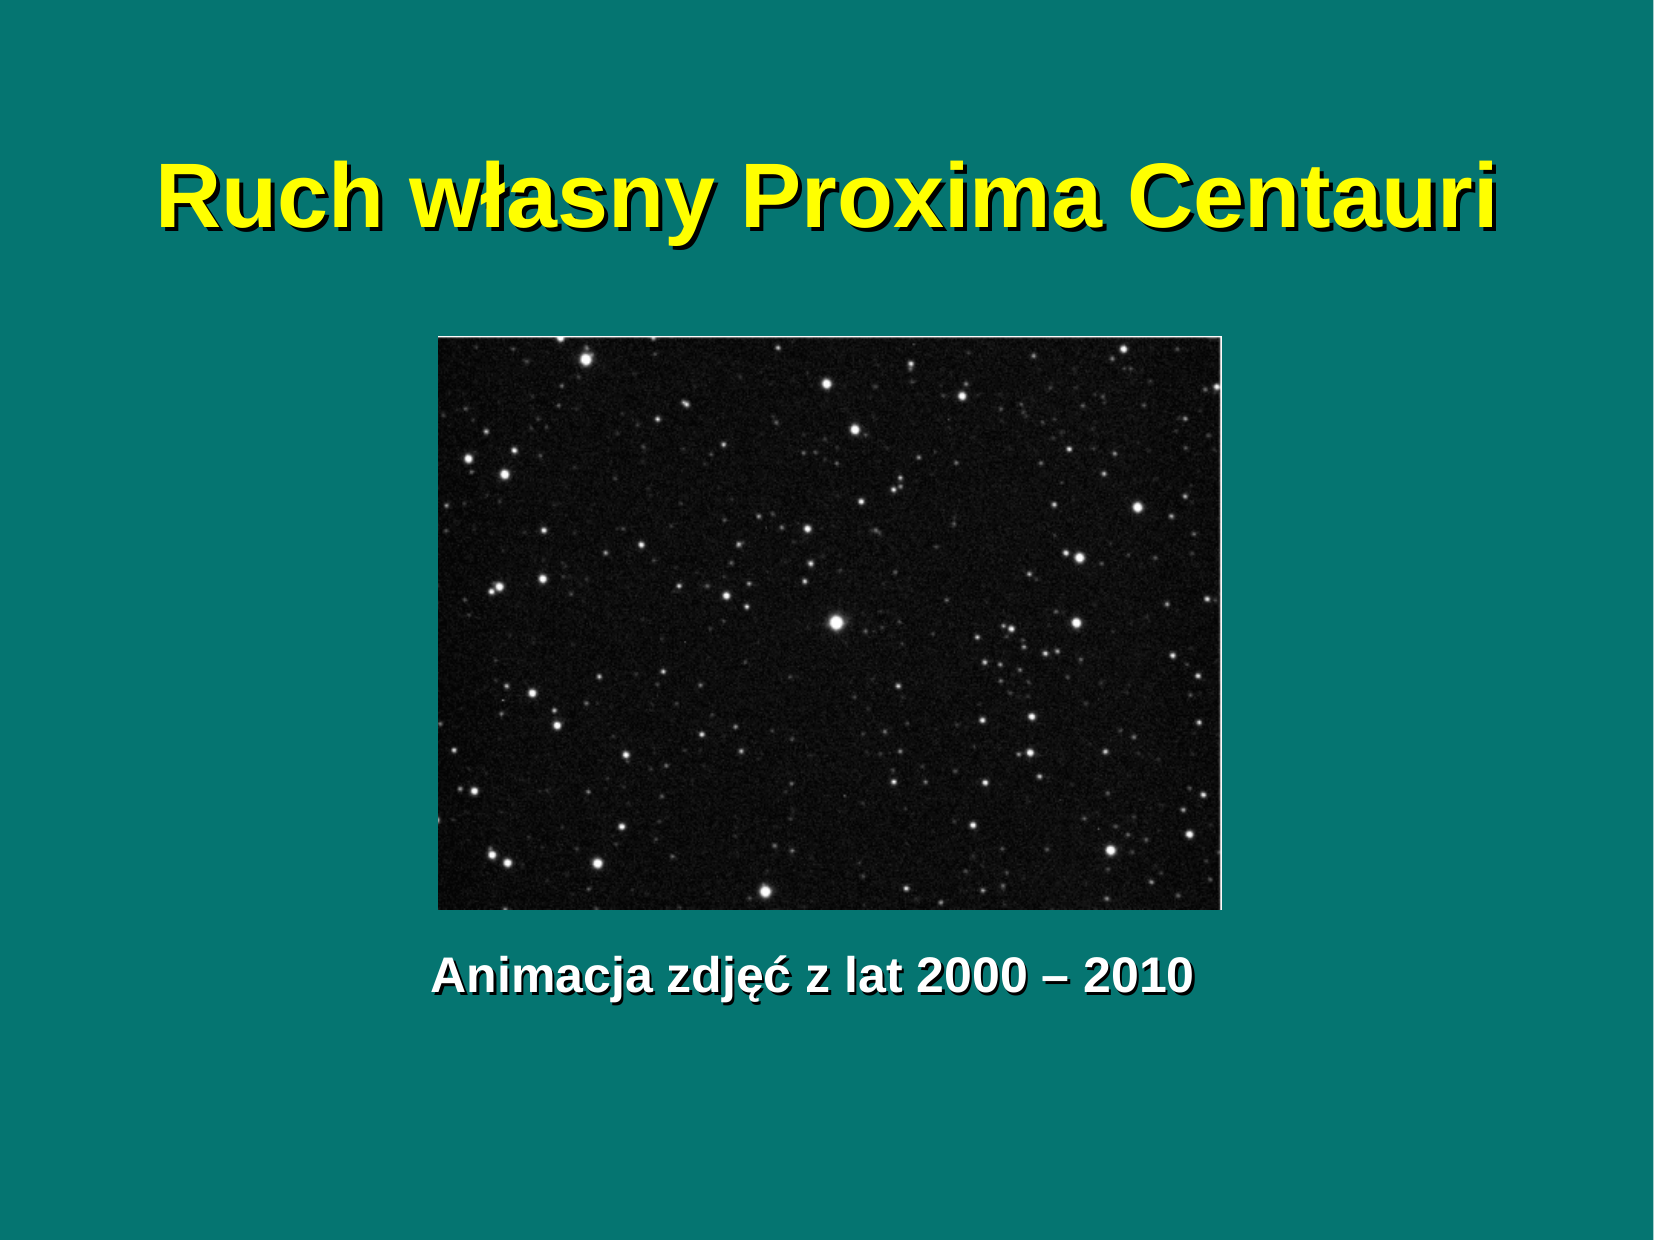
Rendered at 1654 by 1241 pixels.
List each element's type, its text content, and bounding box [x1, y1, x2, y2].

text_box Animacja zdjęć z lat 2000 – 2010 [416, 940, 1225, 1011]
picture [438, 336, 1222, 910]
title Ruch własny Proxima Centauri [91, 87, 1565, 304]
